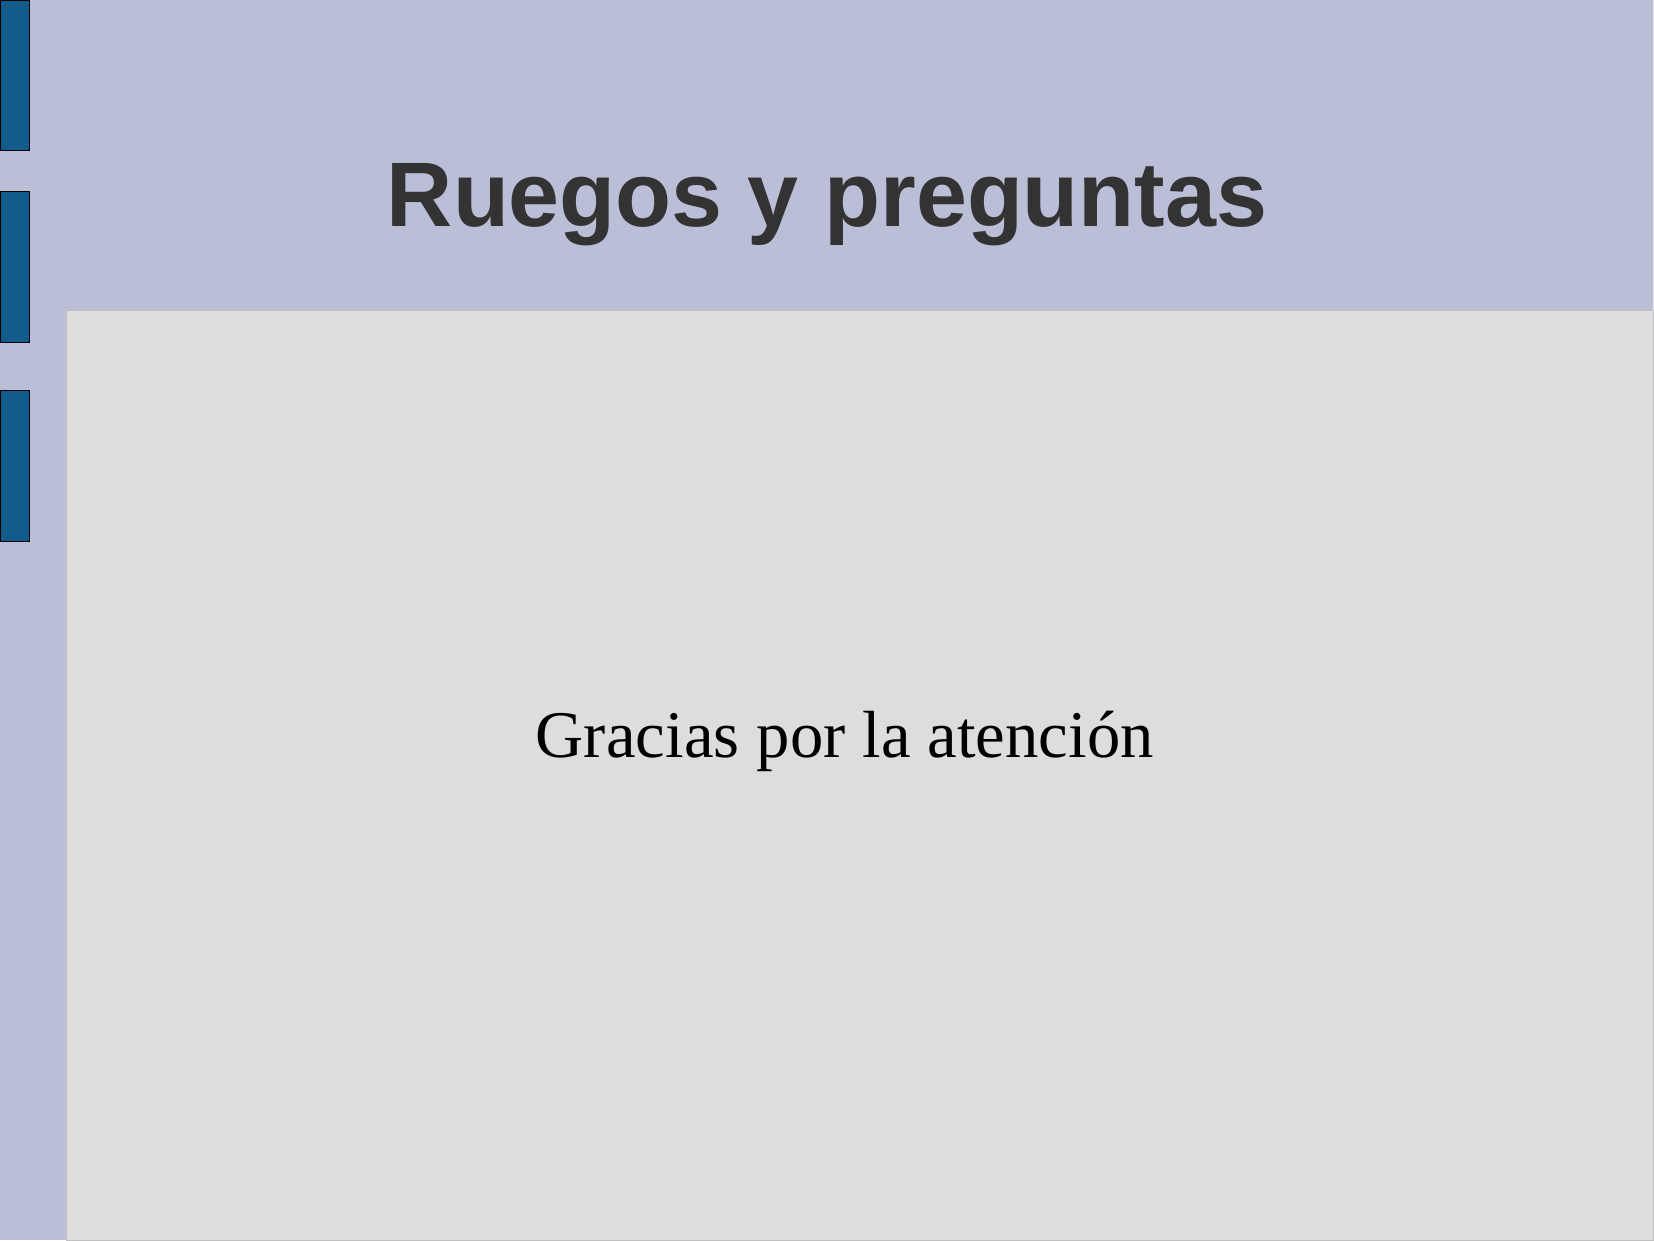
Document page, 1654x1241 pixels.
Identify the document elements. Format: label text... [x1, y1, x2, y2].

subtitle Gracias por la atención [121, 344, 1534, 1127]
title Ruegos y preguntas [121, 91, 1534, 299]
